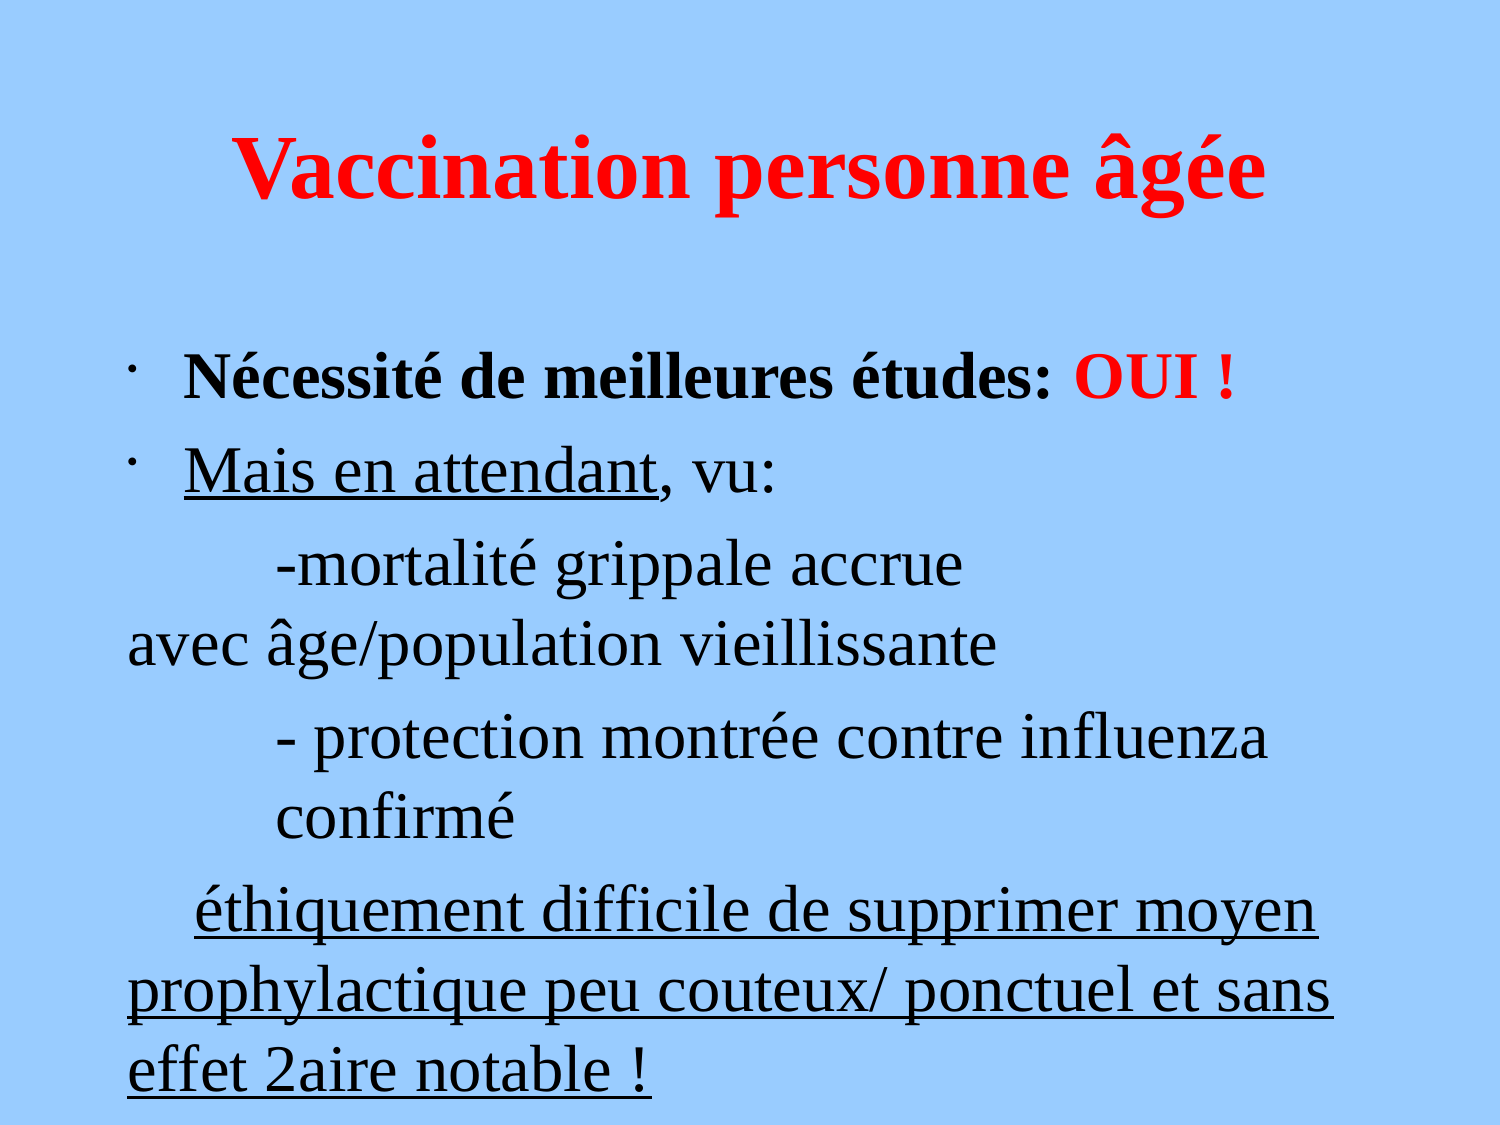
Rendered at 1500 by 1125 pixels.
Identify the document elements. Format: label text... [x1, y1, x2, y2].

list Nécessité de meilleures études: OUI ! Mais en attendant, vu: -mortalité grippale accrue avec âge/population vieillissante - protection montrée contre influenza confirmé éthiquement difficile de supprimer moyen prophylactique peu couteux/ ponctuel et sans effet 2aire notable ! [112, 324, 1388, 1000]
title Vaccination personne âgée [112, 99, 1388, 288]
